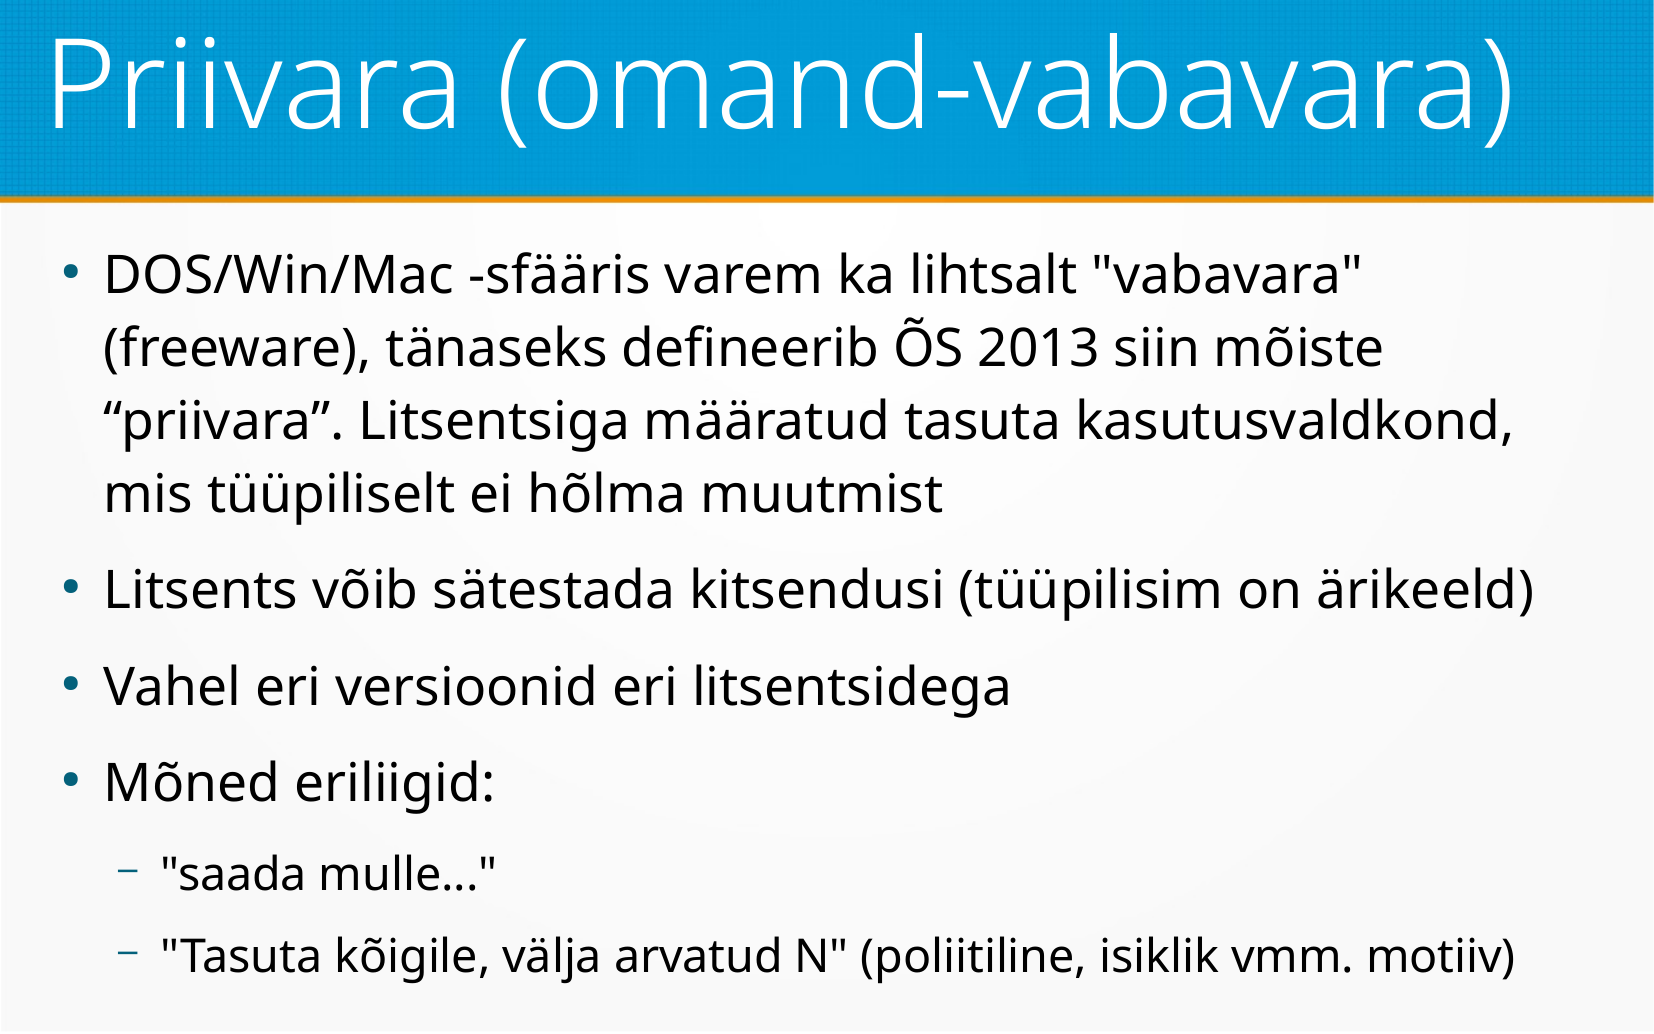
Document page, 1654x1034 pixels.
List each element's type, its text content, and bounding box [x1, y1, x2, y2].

title Priivara (omand-vabavara) [43, 0, 1619, 166]
picture [0, 195, 1654, 1034]
list DOS/Win/Mac -sfääris varem ka lihtsalt "vabavara" (freeware), tänaseks defineerib ÕS 2013 siin mõiste “priivara”. Litsentsiga määratud tasuta kasutusvaldkond, mis tüüpiliselt ei hõlma muutmist Litsents võib sätestada kitsendusi (tüüpilisim on ärikeeld) Vahel eri versioonid eri litsentsidega Mõned eriliigid: "saada mulle..." "Tasuta kõigile, välja arvatud N" (poliitiline, isiklik vmm. motiiv) [47, 236, 1607, 1002]
